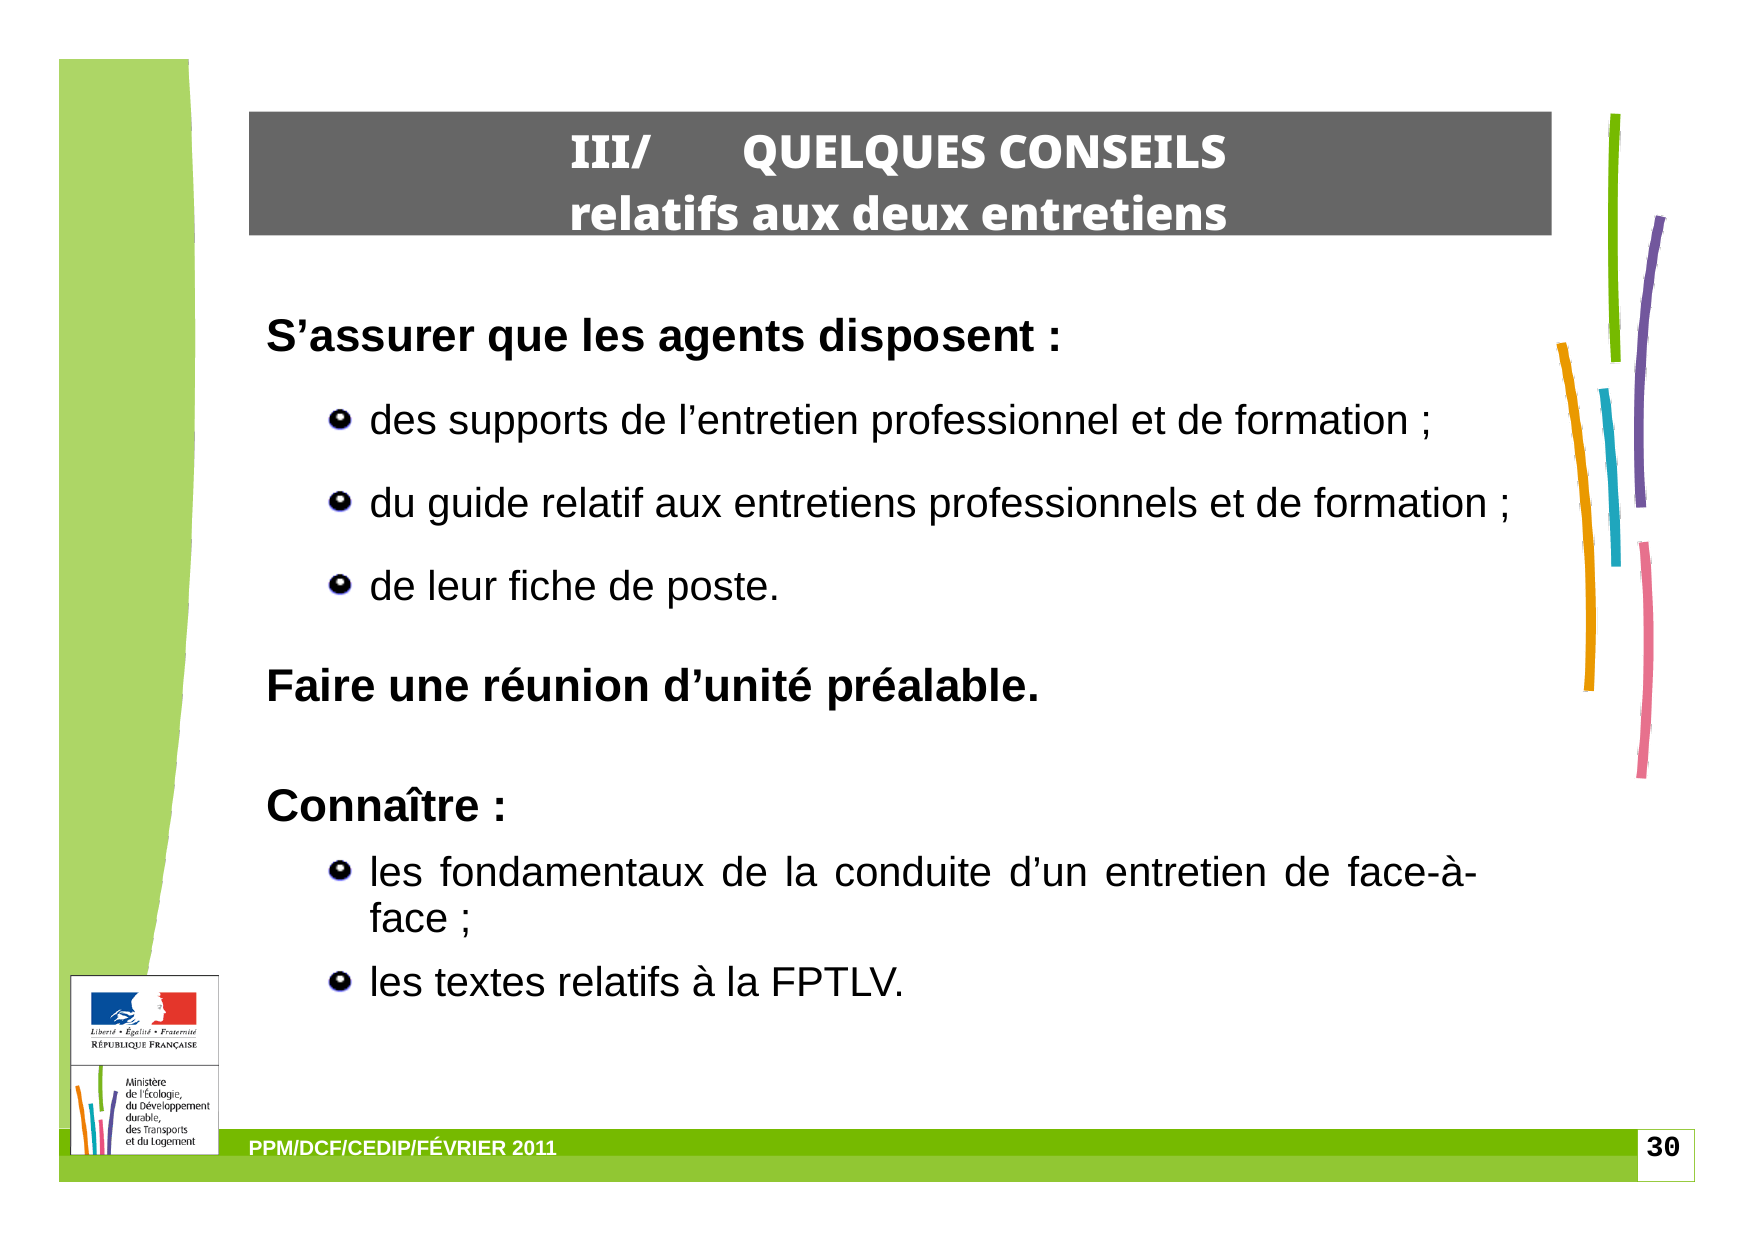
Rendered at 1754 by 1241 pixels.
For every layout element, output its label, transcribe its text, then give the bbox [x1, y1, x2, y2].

text_box Connaître : les fondamentaux de la conduite d’un entretien de face-à-face ; les textes relatifs à la FPTLV. [251, 772, 1494, 1016]
text_box S’assurer que les agents disposent : des supports de l’entretien professionnel et de formation ; du guide relatif aux entretiens professionnels et de formation ; de leur fiche de poste. [251, 302, 1551, 618]
picture [59, 59, 1695, 1182]
text_box Faire une réunion d’unité préalable. [251, 652, 1491, 722]
text_box PPM/DCF/CEDIP/FÉVRIER 2011 [233, 1129, 592, 1169]
text_box III/ QUELQUES CONSEILS relatifs aux deux entretiens [247, 111, 1551, 256]
